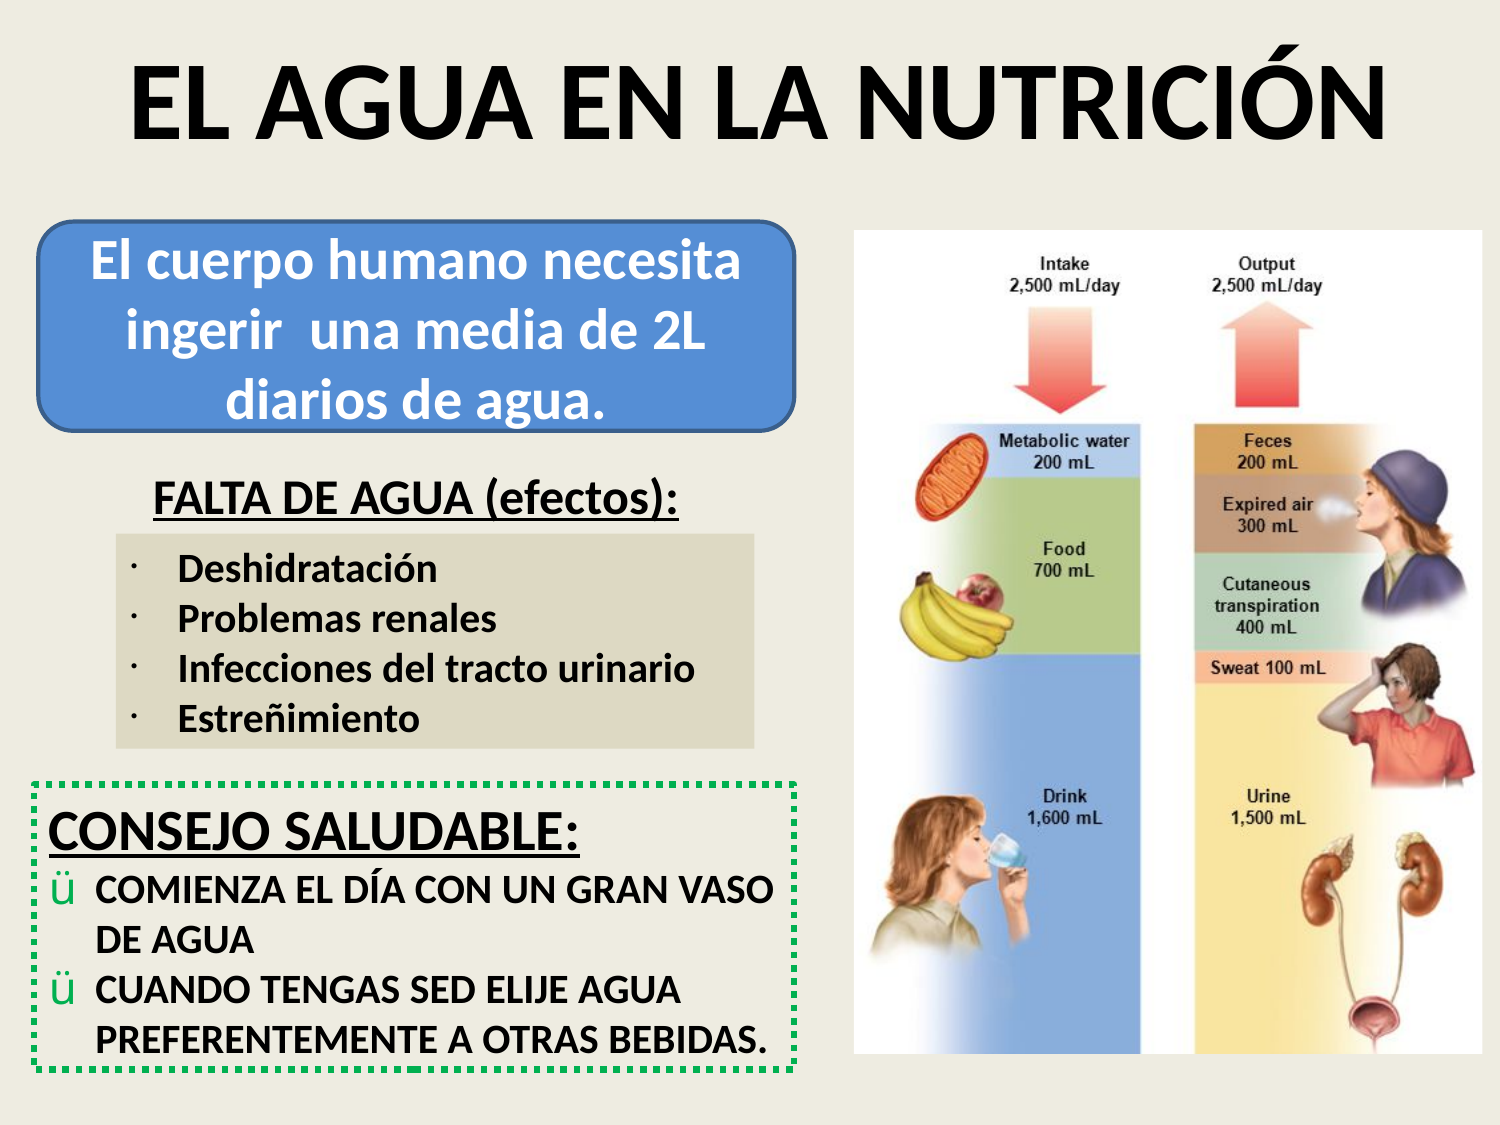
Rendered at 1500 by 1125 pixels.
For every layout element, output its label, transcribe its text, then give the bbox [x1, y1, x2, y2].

text_box FALTA DE AGUA (efectos): [138, 457, 695, 532]
text_box CONSEJO SALUDABLE: COMIENZA EL DÍA CON UN GRAN VASO DE AGUA CUANDO TENGAS SED ELIJE AGUA PREFERENTEMENTE A OTRAS BEBIDAS. [33, 784, 795, 1070]
text_box El cuerpo humano necesita ingerir una media de 2L diarios de agua. [38, 221, 795, 431]
picture [853, 230, 1483, 1054]
text_box Deshidratación Problemas renales Infecciones del tracto urinario Estreñimiento [115, 533, 755, 749]
text_box EL AGUA EN LA NUTRICIÓN [113, 19, 1406, 170]
